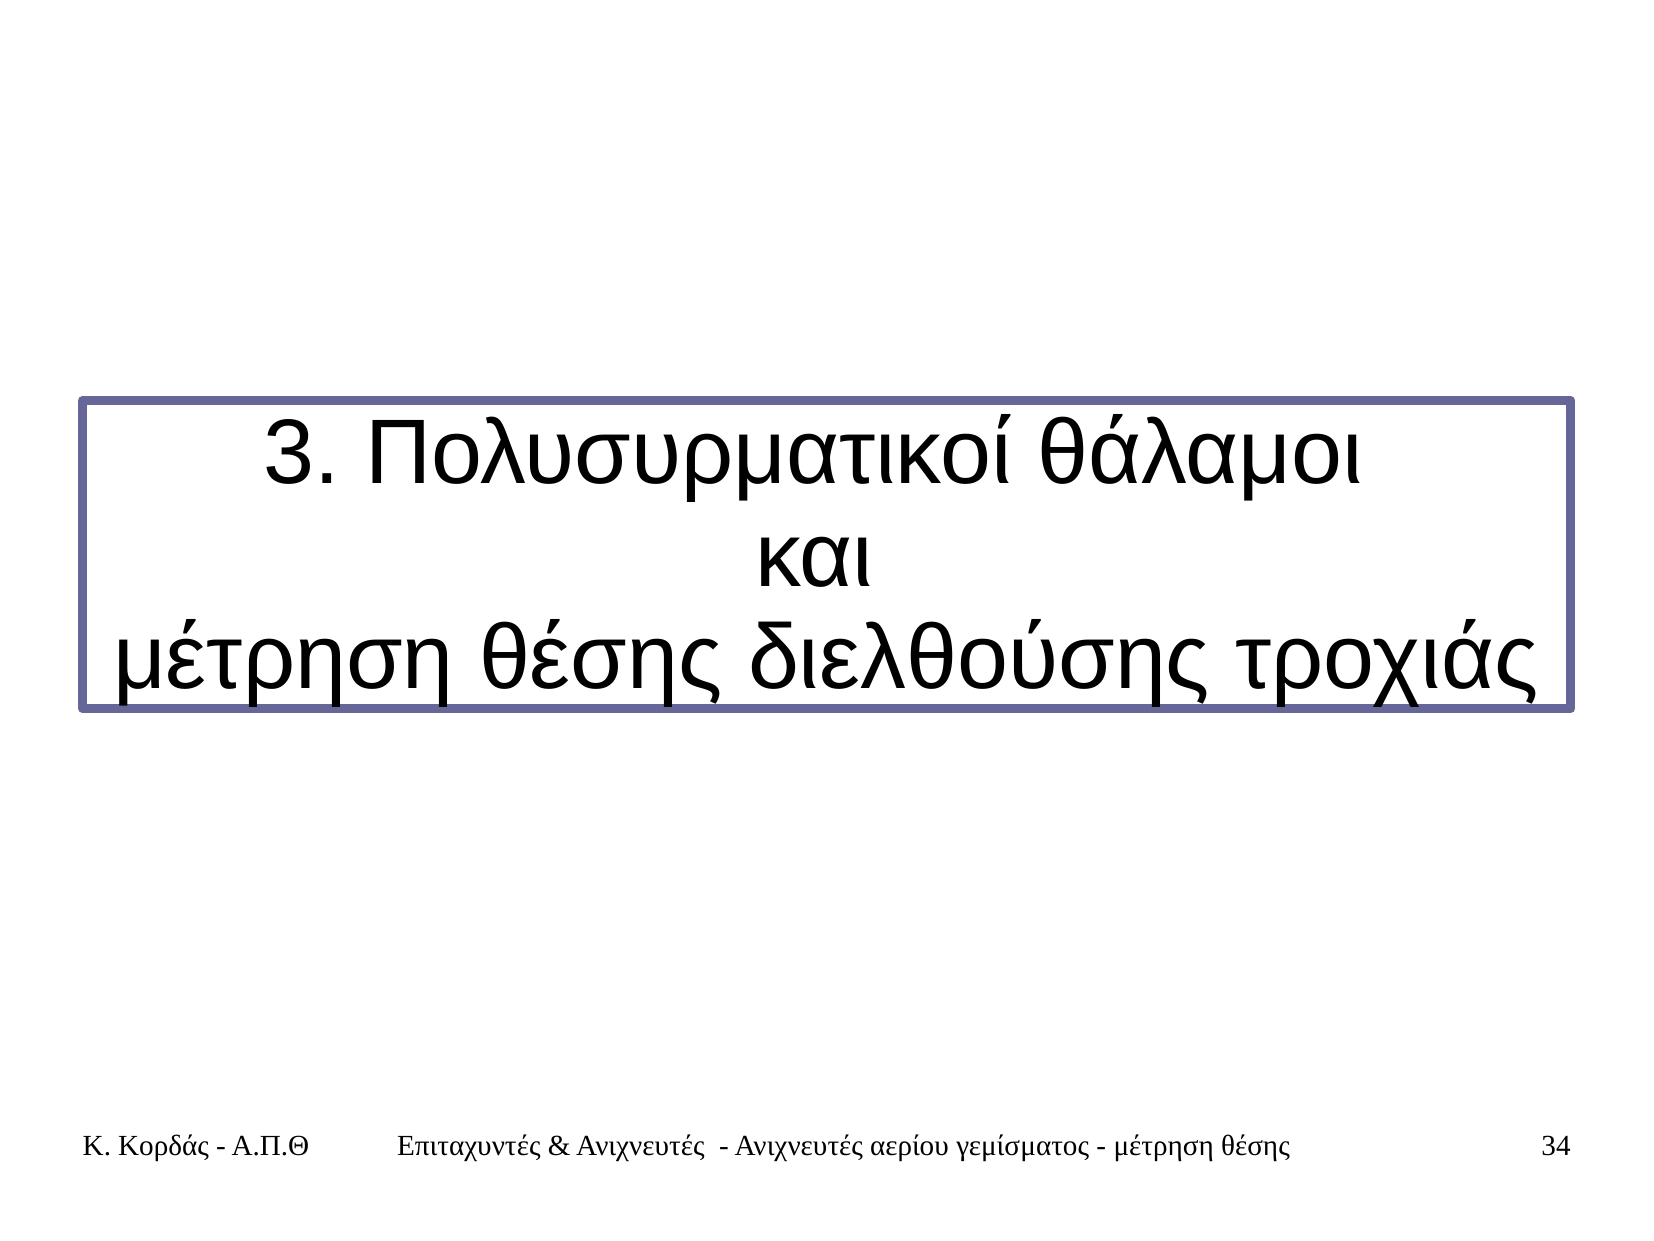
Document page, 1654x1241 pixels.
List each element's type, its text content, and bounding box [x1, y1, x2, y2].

title 3. Πολυσυρματικοί θάλαμοι και μέτρηση θέσης διελθούσης τροχιάς [82, 400, 1571, 709]
